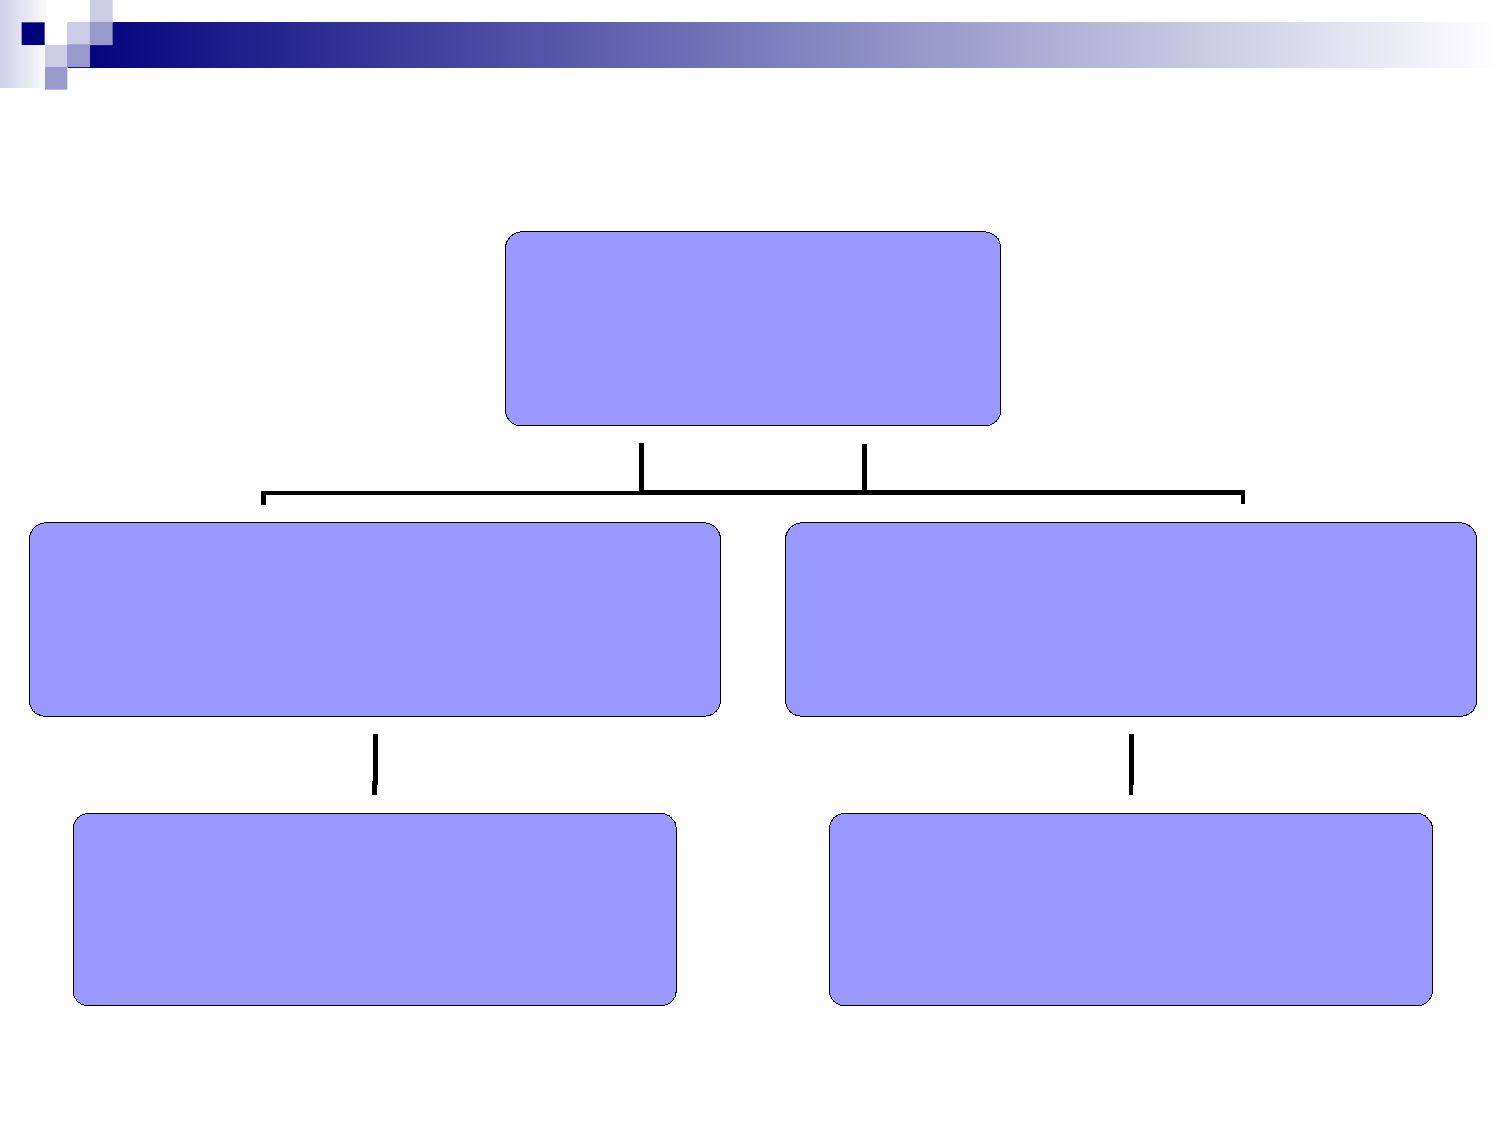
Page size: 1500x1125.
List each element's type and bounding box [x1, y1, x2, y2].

text_box [29, 522, 721, 717]
text_box [73, 813, 677, 1006]
text_box [829, 813, 1433, 1006]
text_box [505, 231, 1001, 426]
chart [29, 231, 1477, 1006]
text_box [785, 522, 1477, 717]
